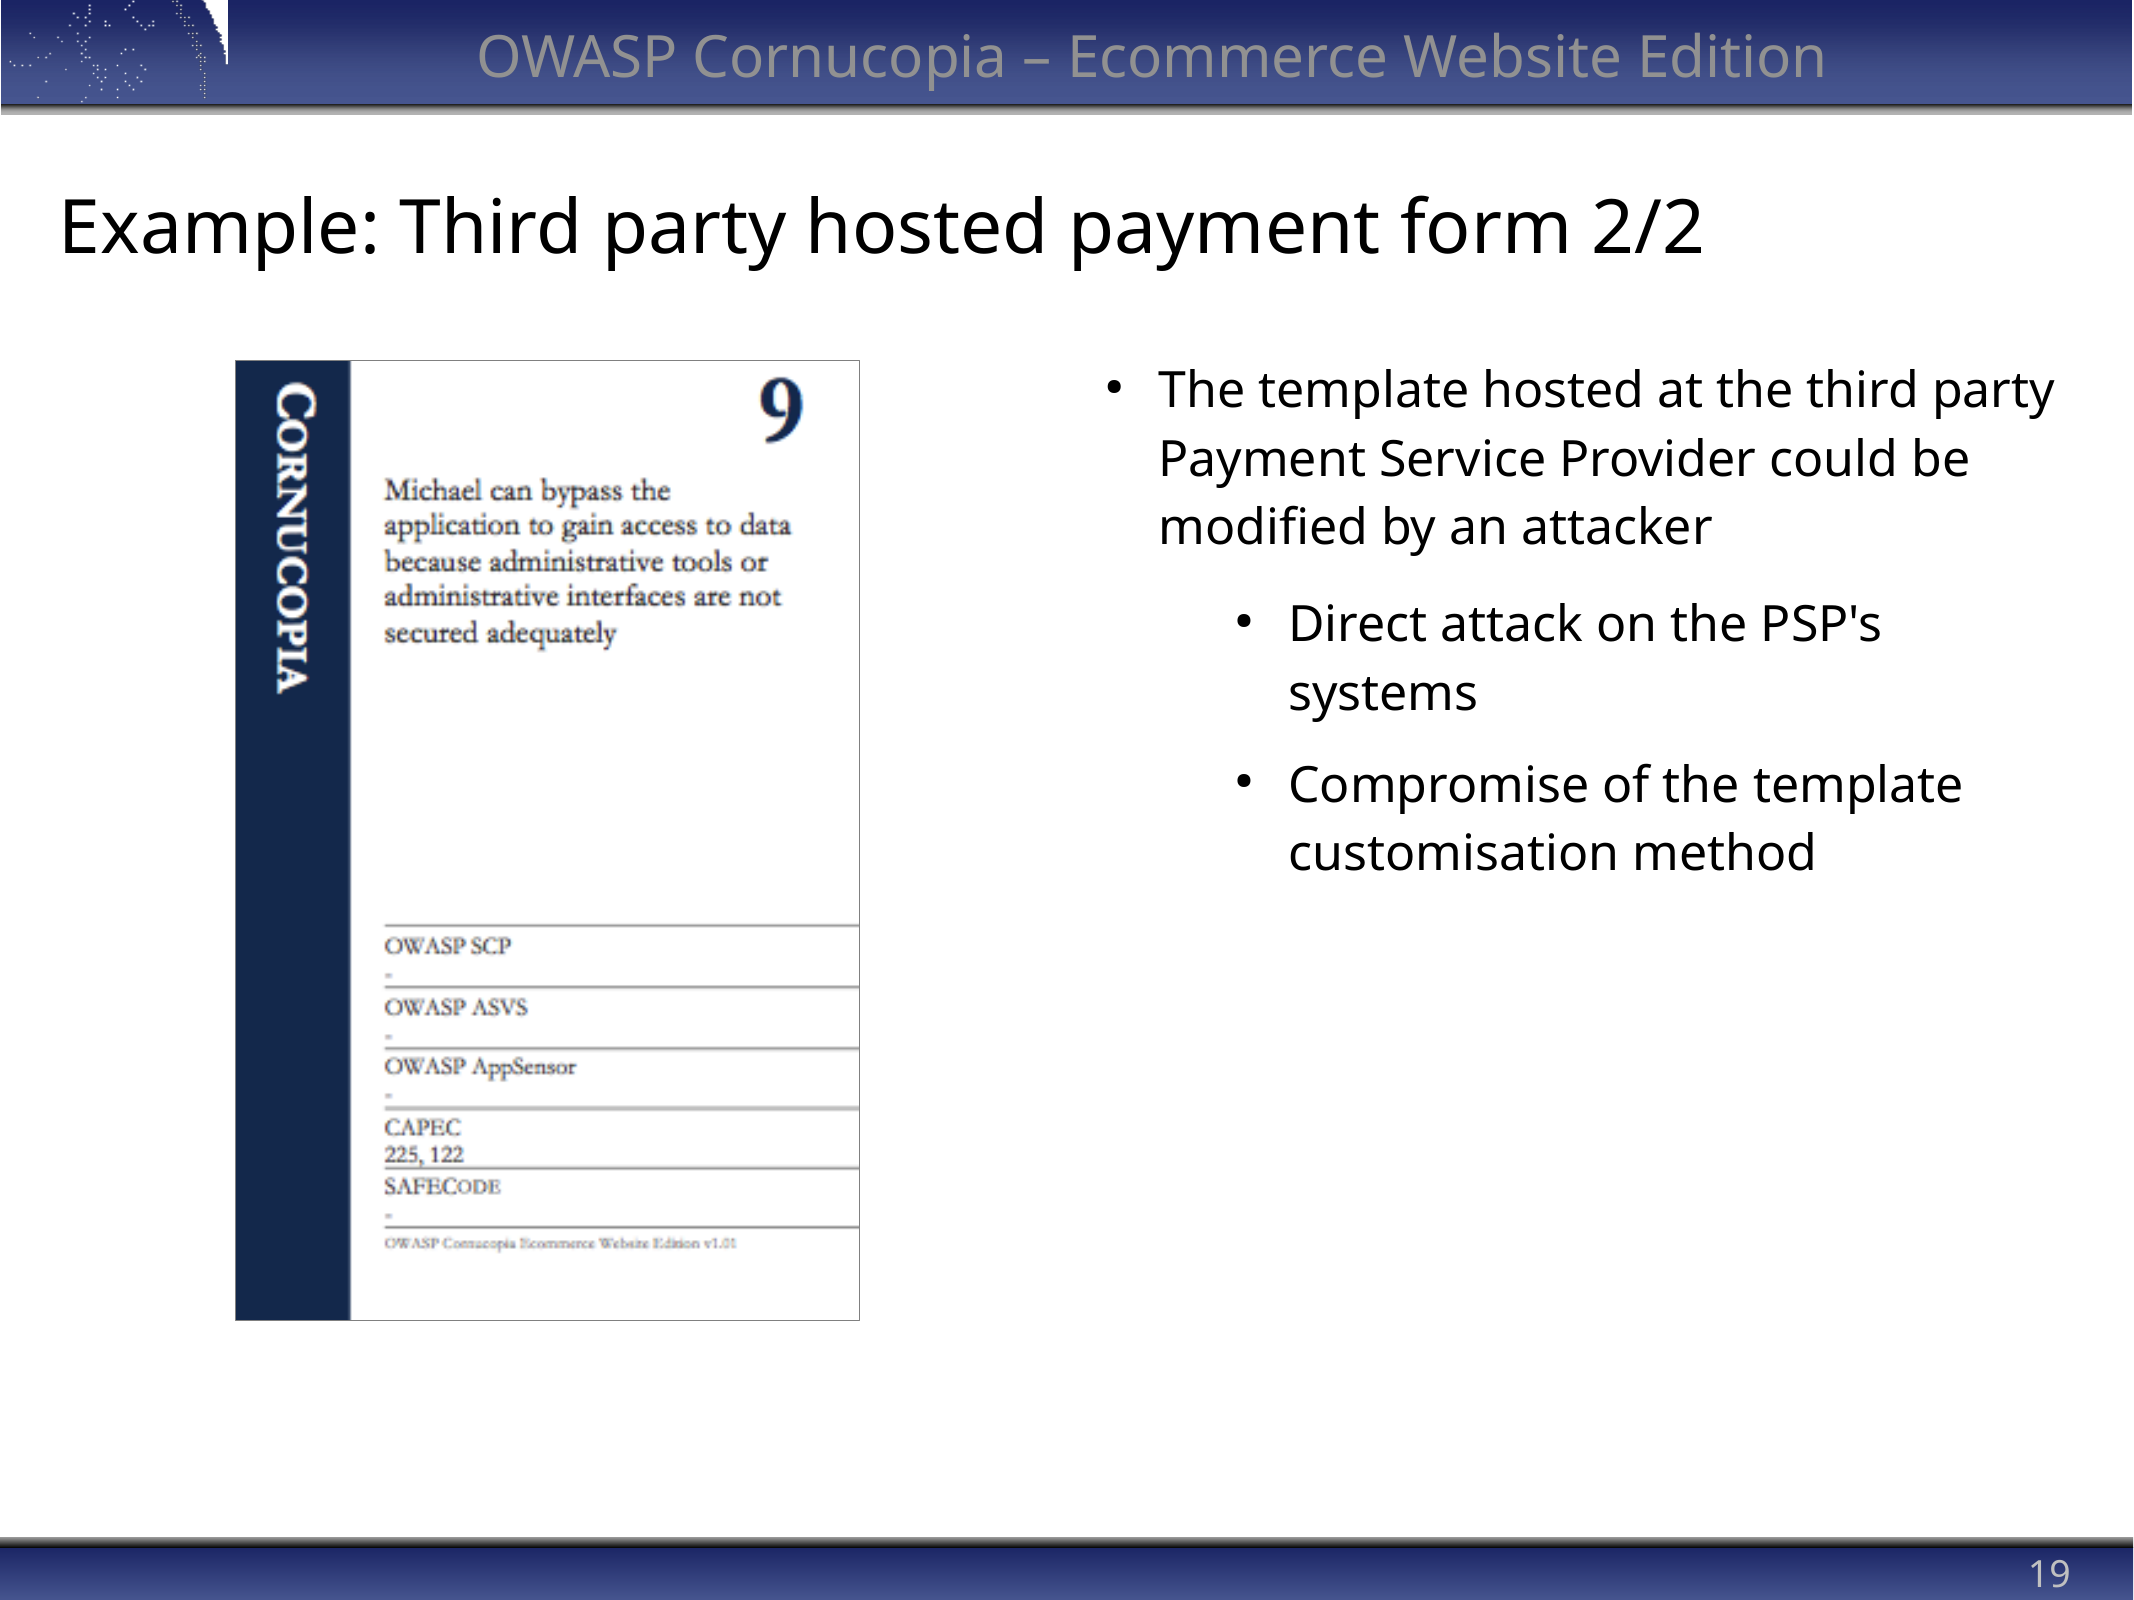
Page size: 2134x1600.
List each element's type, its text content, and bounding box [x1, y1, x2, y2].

picture [236, 361, 860, 1320]
list The template hosted at the third party Payment Service Provider could be modified by an attacker Direct attack on the PSP's systems Compromise of the template customisation method [1087, 354, 2068, 1536]
title Example: Third party hosted payment form 2/2 [58, 124, 2126, 325]
